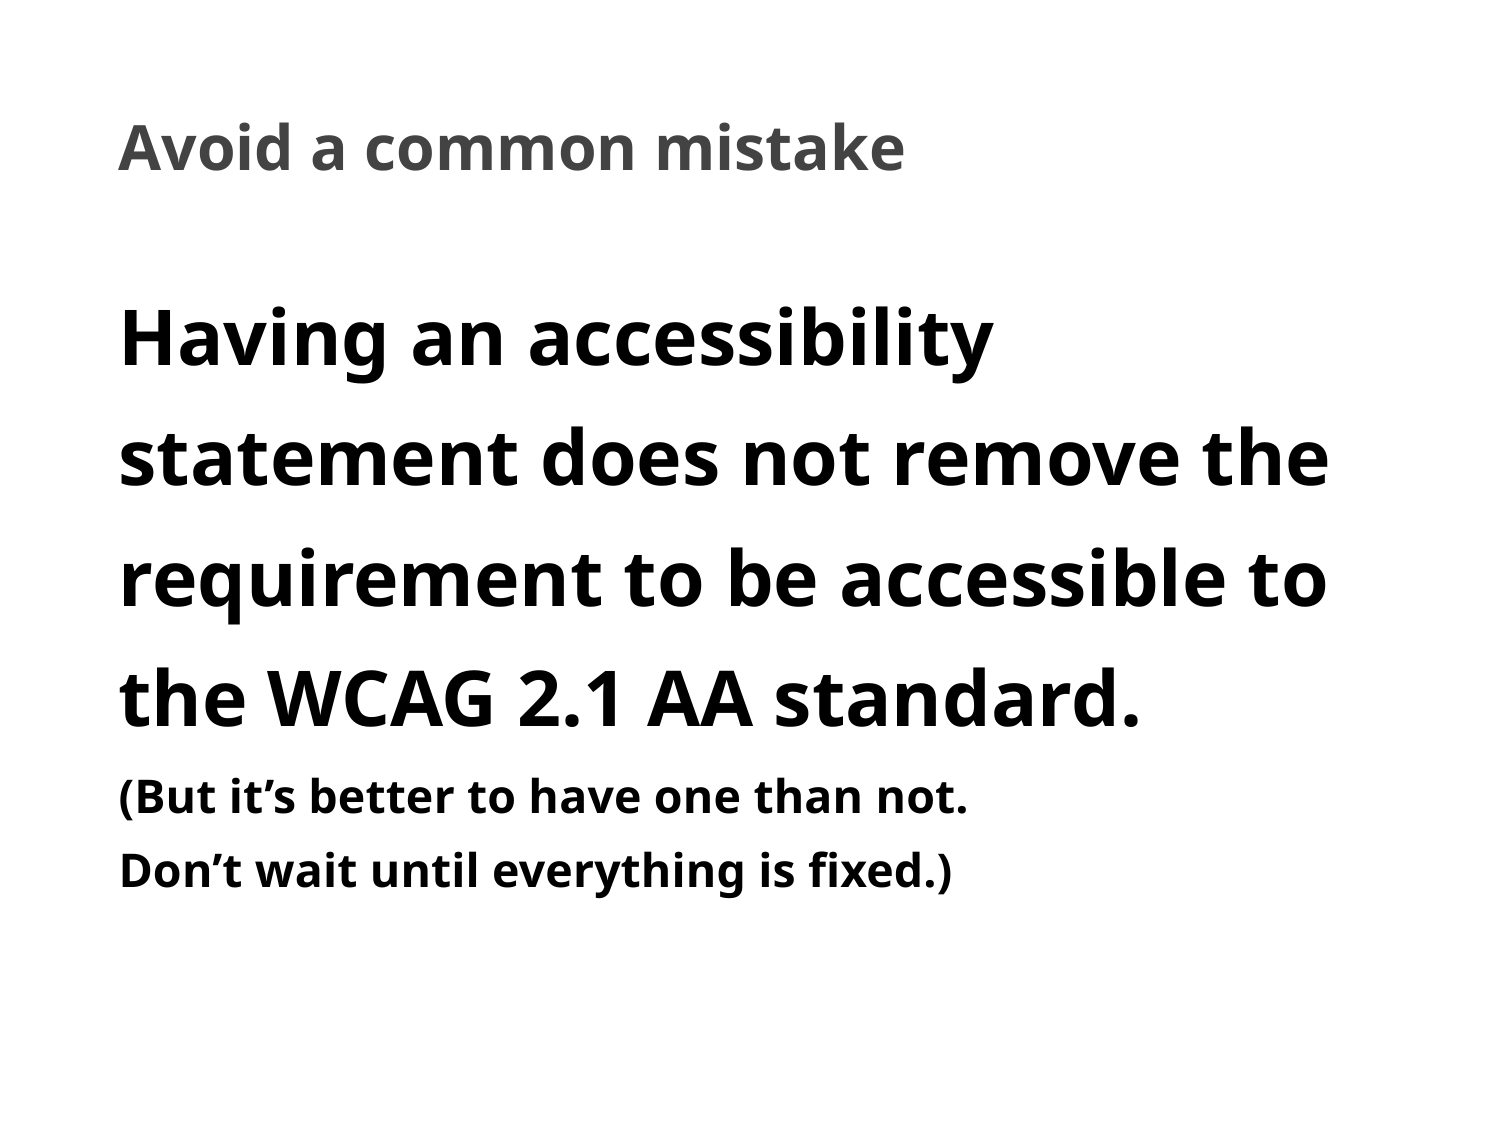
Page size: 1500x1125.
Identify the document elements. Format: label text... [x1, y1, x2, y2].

title Avoid a common mistake [103, 89, 1397, 215]
list Having an accessibility statement does not remove the requirement to be accessible to the WCAG 2.1 AA standard. (But it’s better to have one than not. Don’t wait until everything is fixed.) [103, 252, 1397, 1000]
